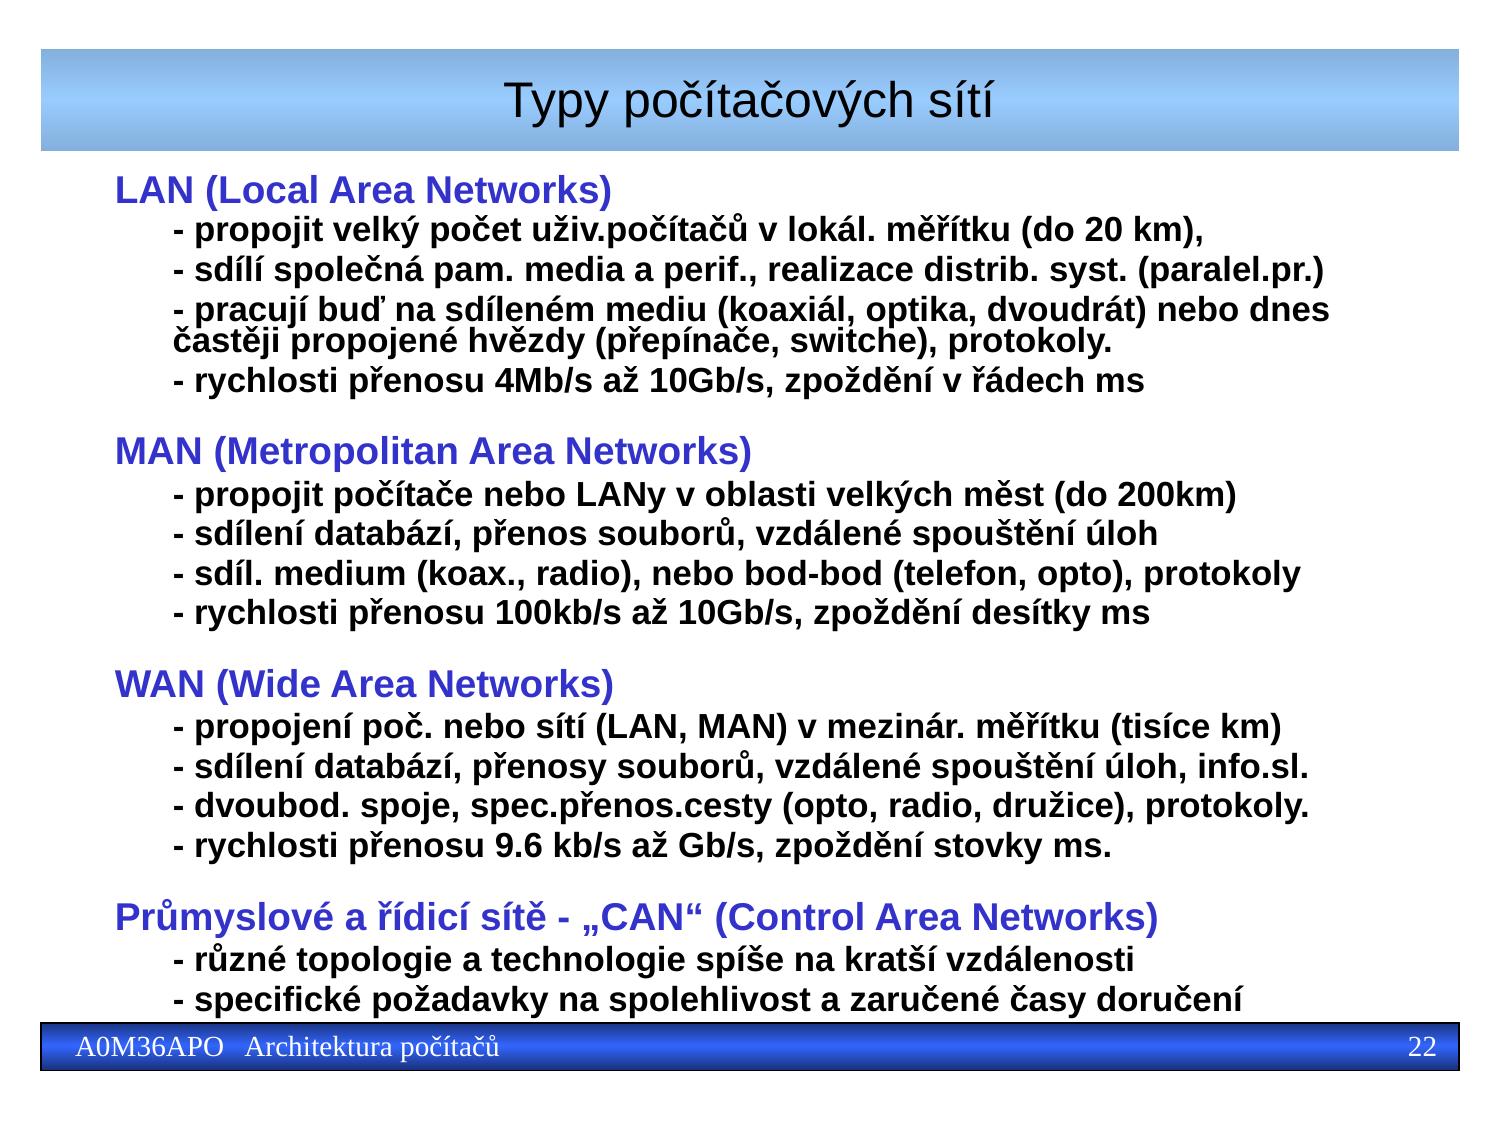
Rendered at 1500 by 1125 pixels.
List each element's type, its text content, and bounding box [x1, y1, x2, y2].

title Typy počítačových sítí [41, 49, 1459, 151]
text_box LAN (Local Area Networks) - propojit velký počet uživ.počítačů v lokál. měřítku (do 20 km), - sdílí společná pam. media a perif., realizace distrib. syst. (paralel.pr.) - pracují buď na sdíleném mediu (koaxiál, optika, dvoudrát) nebo dnes častěji propojené hvězdy (přepínače, switche), protokoly. - rychlosti přenosu 4Mb/s až 10Gb/s, zpoždění v řádech ms MAN (Metropolitan Area Networks) - propojit počítače nebo LANy v oblasti velkých měst (do 200km) - sdílení databází, přenos souborů, vzdálené spouštění úloh - sdíl. medium (koax., radio), nebo bod-bod (telefon, opto), protokoly - rychlosti přenosu 100kb/s až 10Gb/s, zpoždění desítky ms WAN (Wide Area Networks) - propojení poč. nebo sítí (LAN, MAN) v mezinár. měřítku (tisíce km) - sdílení databází, přenosy souborů, vzdálené spouštění úloh, info.sl. - dvoubod. spoje, spec.přenos.cesty (opto, radio, družice), protokoly. - rychlosti přenosu 9.6 kb/s až Gb/s, zpoždění stovky ms. Průmyslové a řídicí sítě - „CAN“ (Control Area Networks) - různé topologie a technologie spíše na kratší vzdálenosti - specifické požadavky na spolehlivost a zaručené časy doručení [99, 174, 1450, 1038]
